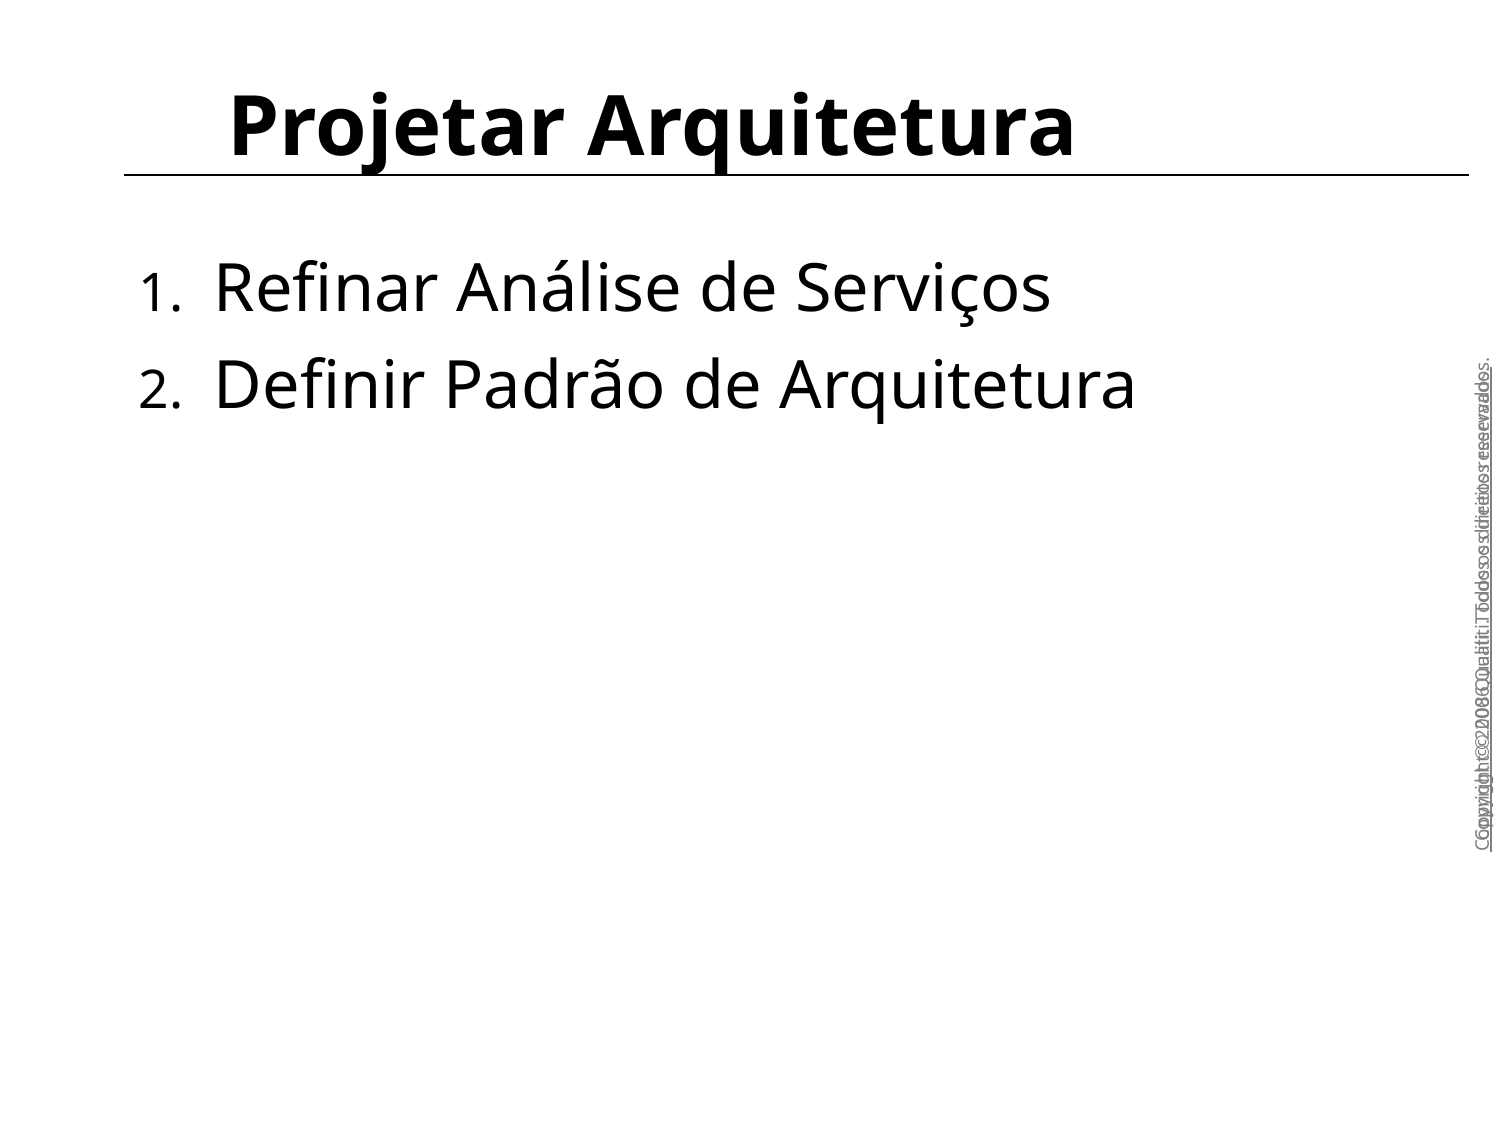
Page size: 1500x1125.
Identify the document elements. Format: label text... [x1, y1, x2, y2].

title Projetar Arquitetura [212, 0, 1488, 180]
list Refinar Análise de Serviços Definir Padrão de Arquitetura [112, 237, 1388, 1013]
